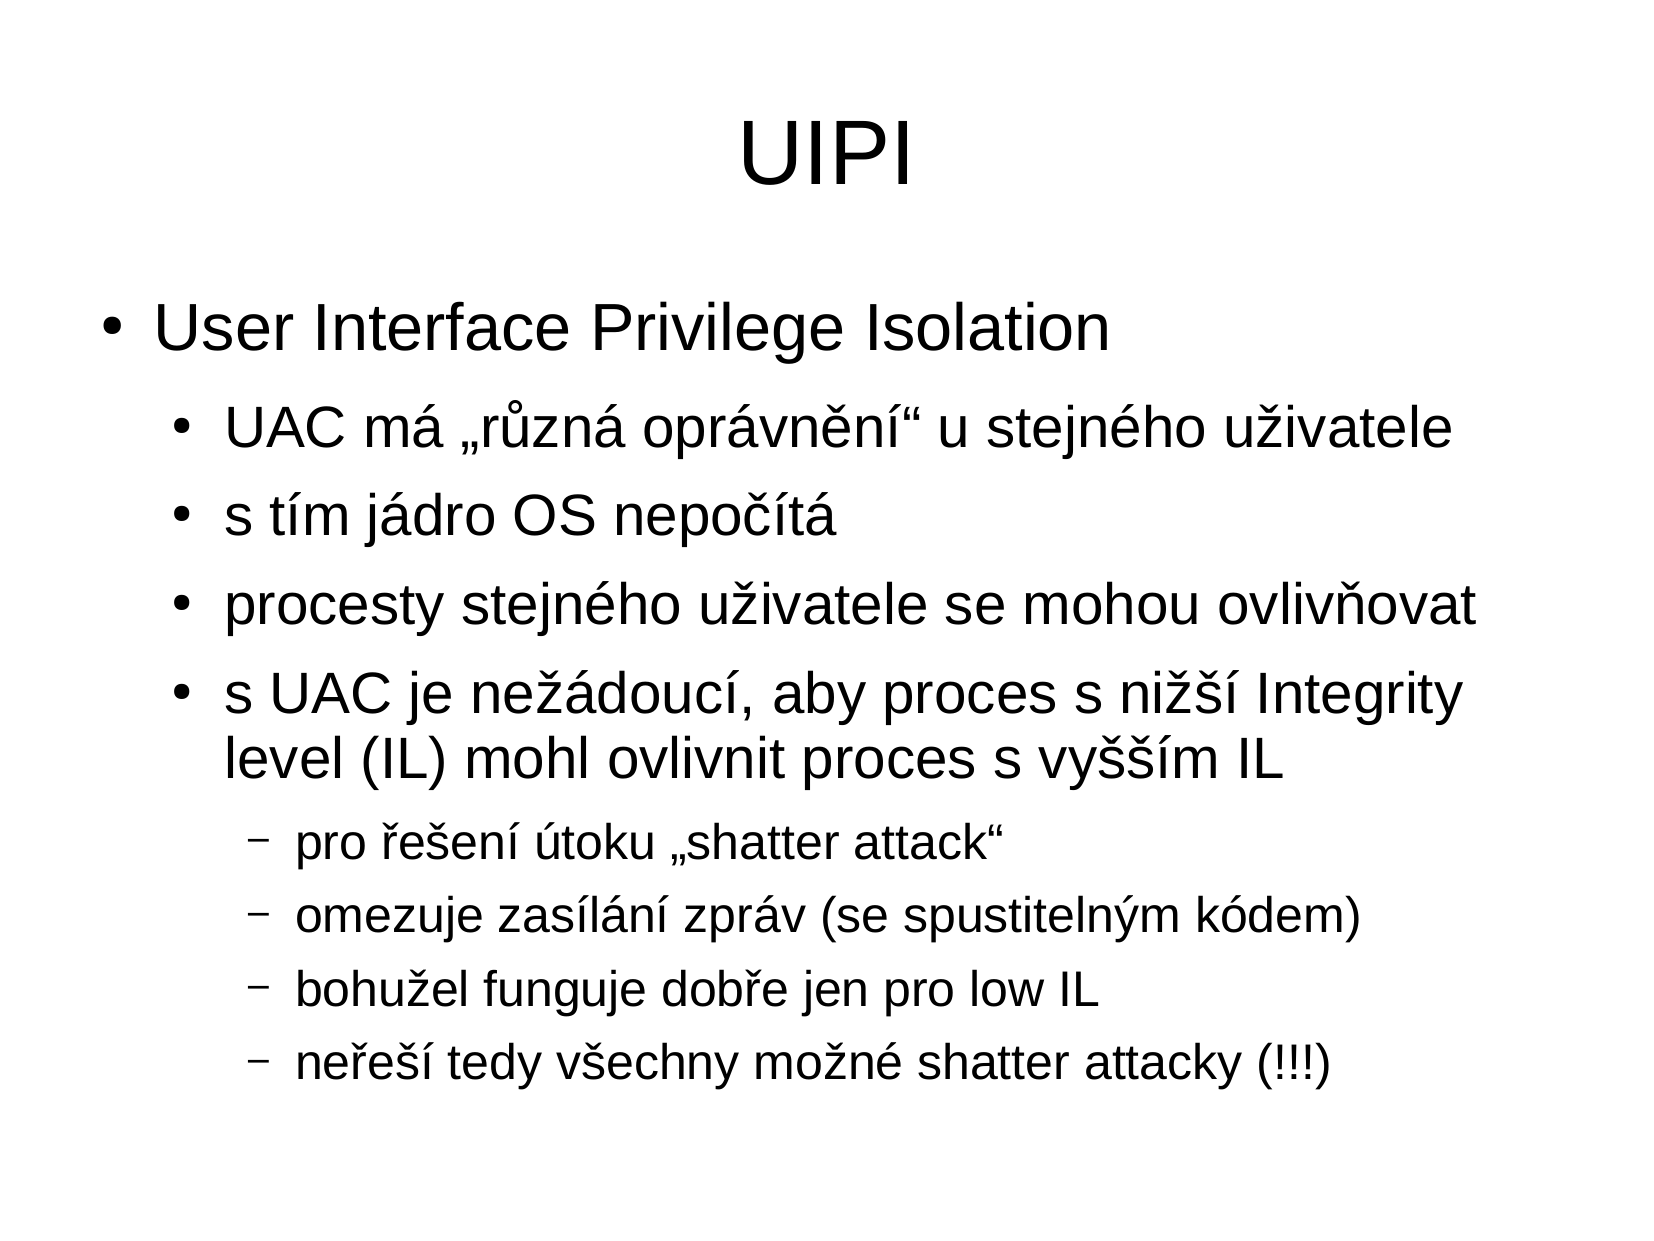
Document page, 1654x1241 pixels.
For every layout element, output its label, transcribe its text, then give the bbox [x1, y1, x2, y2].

title UIPI [82, 49, 1571, 257]
list User Interface Privilege Isolation UAC má „různá oprávnění“ u stejného uživatele s tím jádro OS nepočítá procesty stejného uživatele se mohou ovlivňovat s UAC je nežádoucí, aby proces s nižší Integrity level (IL) mohl ovlivnit proces s vyšším IL pro řešení útoku „shatter attack“ omezuje zasílání zpráv (se spustitelným kódem) bohužel funguje dobře jen pro low IL neřeší tedy všechny možné shatter attacky (!!!) [82, 290, 1571, 1182]
